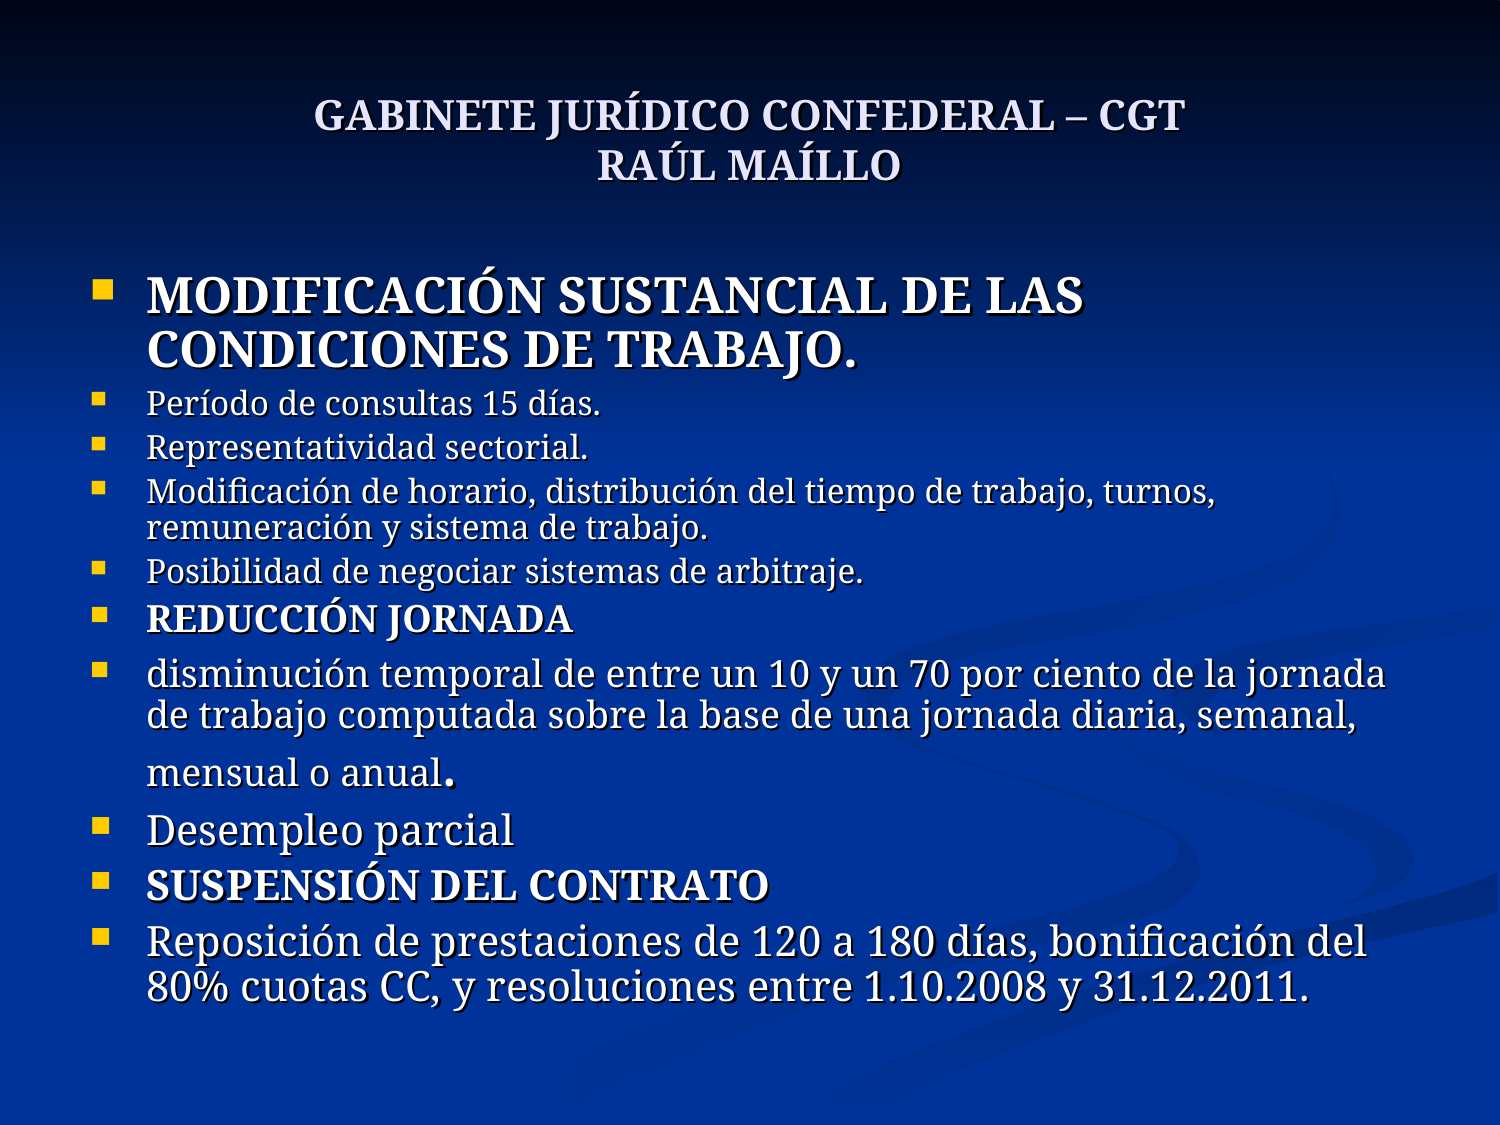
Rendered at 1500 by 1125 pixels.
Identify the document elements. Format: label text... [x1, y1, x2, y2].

title GABINETE JURÍDICO CONFEDERAL – CGT RAÚL MAÍLLO [75, 45, 1426, 233]
list MODIFICACIÓN SUSTANCIAL DE LAS CONDICIONES DE TRABAJO. Período de consultas 15 días. Representatividad sectorial. Modificación de horario, distribución del tiempo de trabajo, turnos, remuneración y sistema de trabajo. Posibilidad de negociar sistemas de arbitraje. REDUCCIÓN JORNADA disminución temporal de entre un 10 y un 70 por ciento de la jornada de trabajo computada sobre la base de una jornada diaria, semanal, mensual o anual. Desempleo parcial SUSPENSIÓN DEL CONTRATO Reposición de prestaciones de 120 a 180 días, bonificación del 80% cuotas CC, y resoluciones entre 1.10.2008 y 31.12.2011. [75, 262, 1426, 1119]
